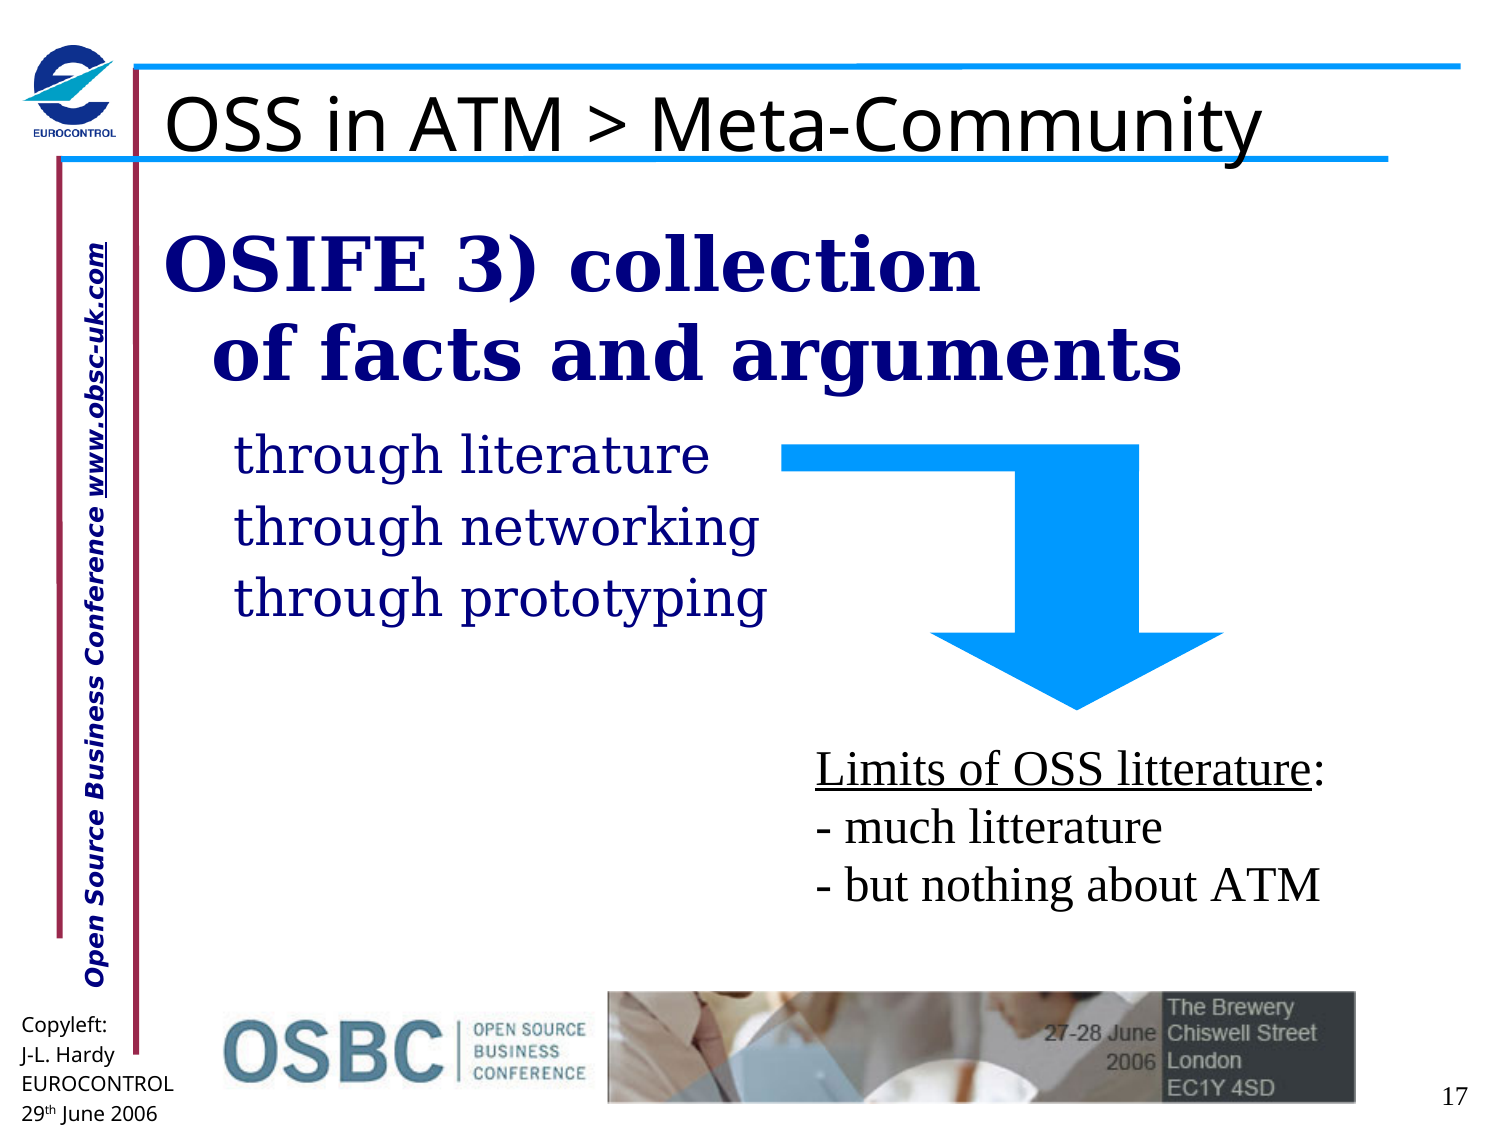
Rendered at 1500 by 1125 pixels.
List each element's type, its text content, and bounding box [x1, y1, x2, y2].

list OSIFE 3) collection of facts and arguments through literature through networking through prototyping [147, 220, 1461, 1022]
picture [22, 45, 116, 137]
text_box Limits of OSS litterature: - much litterature - but nothing about ATM [815, 738, 1380, 913]
text_box [781, 444, 1224, 711]
picture [201, 1022, 1356, 1104]
